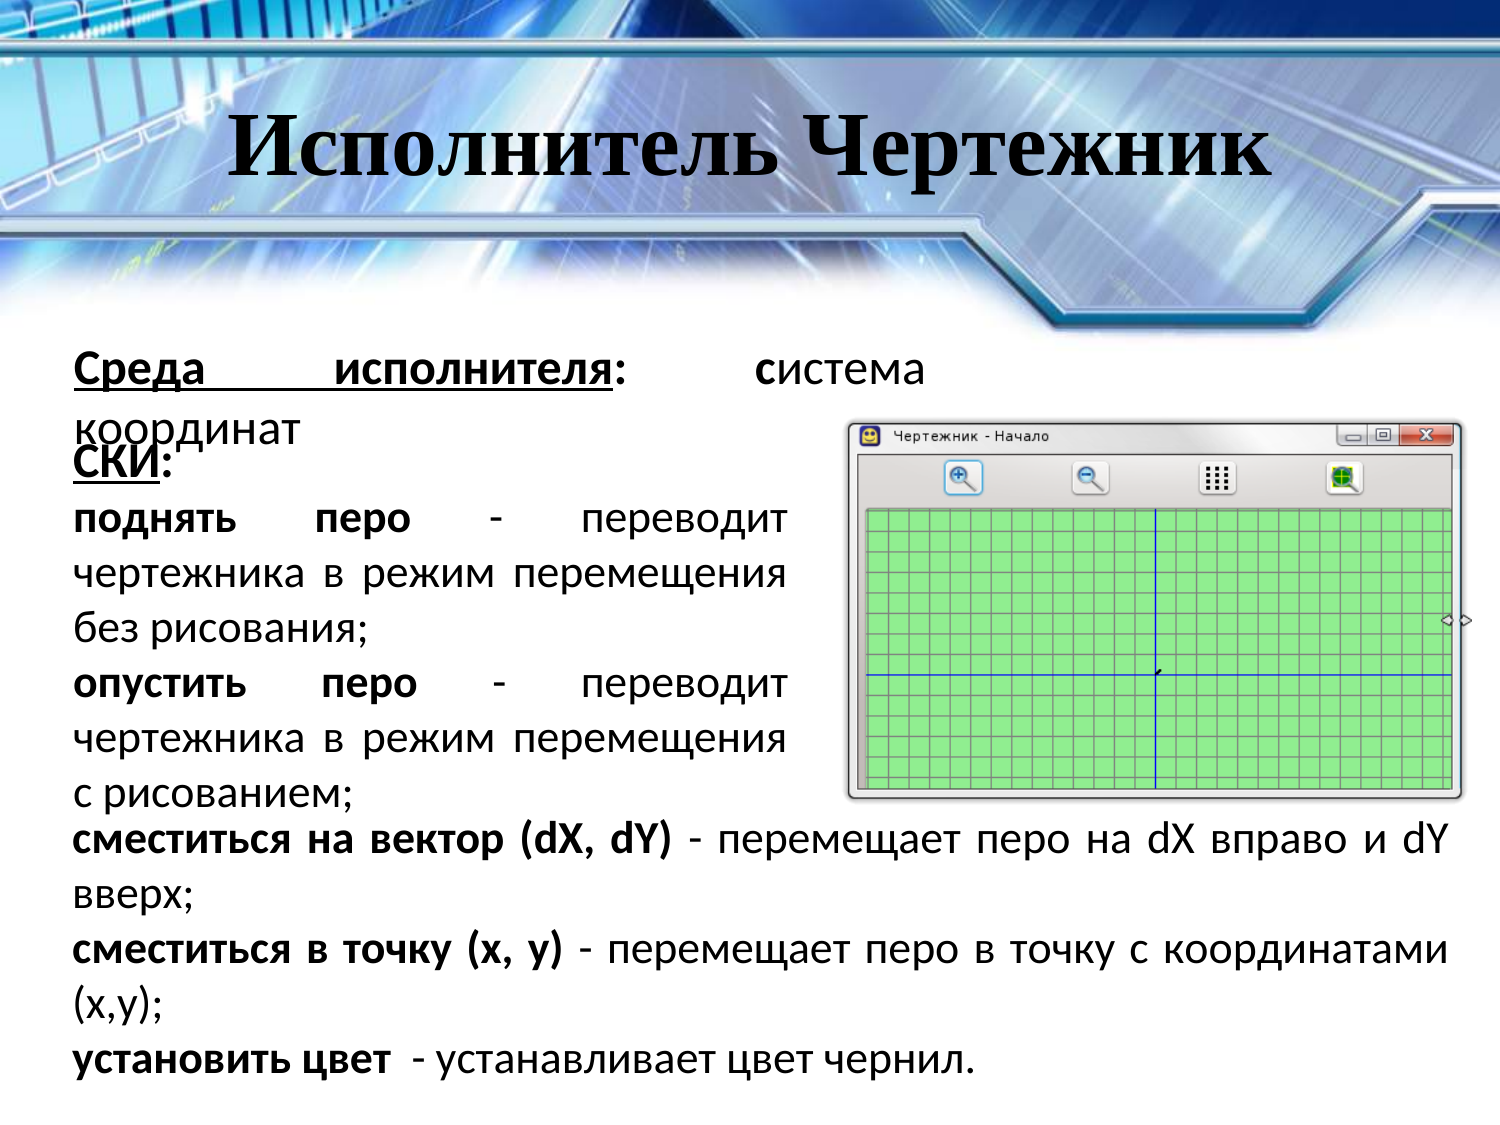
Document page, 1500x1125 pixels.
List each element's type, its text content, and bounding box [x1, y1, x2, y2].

title Исполнитель Чертежник [75, 45, 1426, 233]
text_box СКИ: поднять перо - переводит чертежника в режим перемещения без рисования; опустить перо - переводит чертежника в режим перемещения с рисованием; [58, 419, 804, 800]
text_box Среда исполнителя: система координат [59, 326, 941, 402]
picture [0, 0, 1500, 1125]
text_box сместиться на вектор (dX, dY) - перемещает перо на dX вправо и dY вверх; сместиться в точку (x, y) - перемещает перо в точку с координатами (x,y); установить цвет - устанавливает цвет чернил. [57, 800, 1465, 1125]
